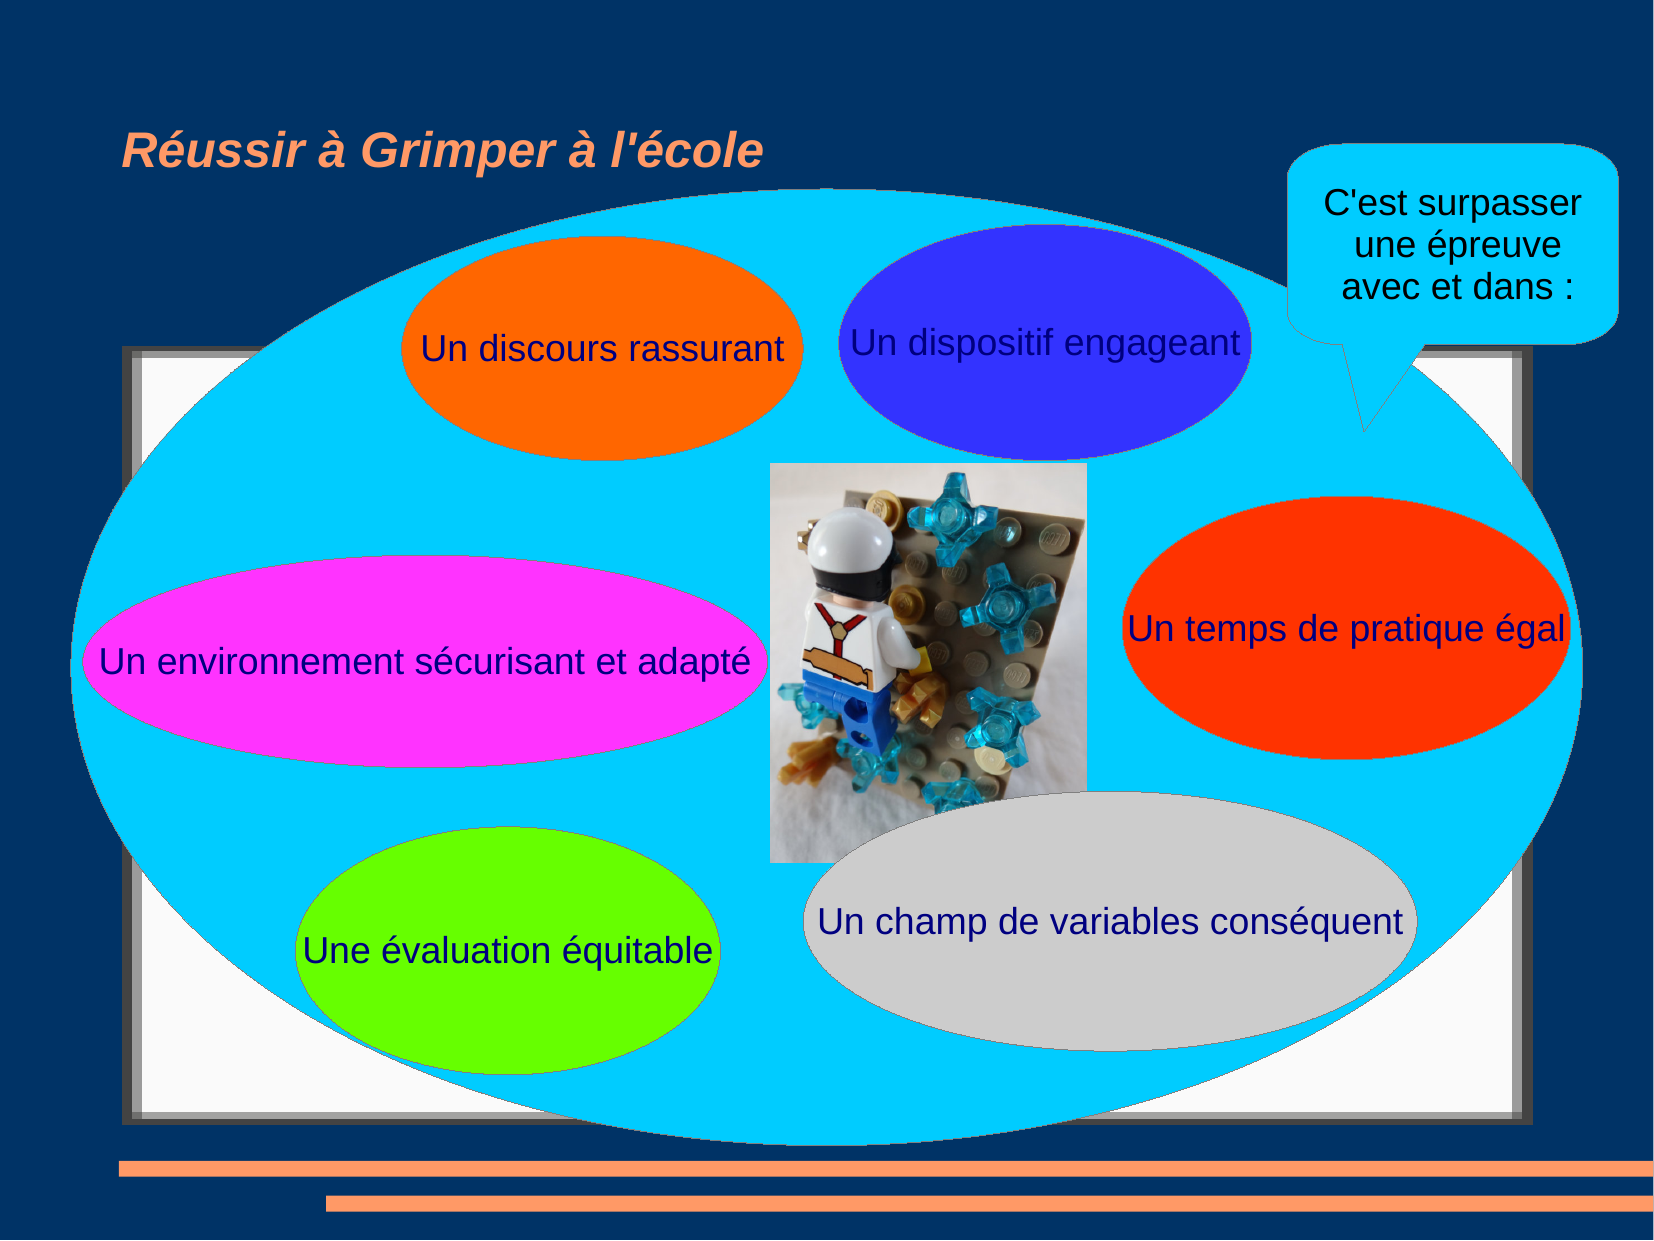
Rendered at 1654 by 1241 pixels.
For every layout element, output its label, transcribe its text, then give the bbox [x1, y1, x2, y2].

text_box Un champ de variables conséquent [803, 791, 1418, 1052]
text_box [70, 188, 1583, 1146]
text_box Un environnement sécurisant et adapté [82, 555, 768, 768]
text_box Un dispositif engageant [838, 224, 1252, 461]
title Réussir à Grimper à l'école [121, 46, 1534, 254]
text_box Un discours rassurant [401, 236, 804, 461]
text_box Une évaluation équitable [295, 826, 721, 1075]
picture [771, 464, 1086, 862]
text_box C'est surpasser une épreuve avec et dans : [1287, 143, 1619, 432]
text_box Un temps de pratique égal [1122, 496, 1571, 760]
